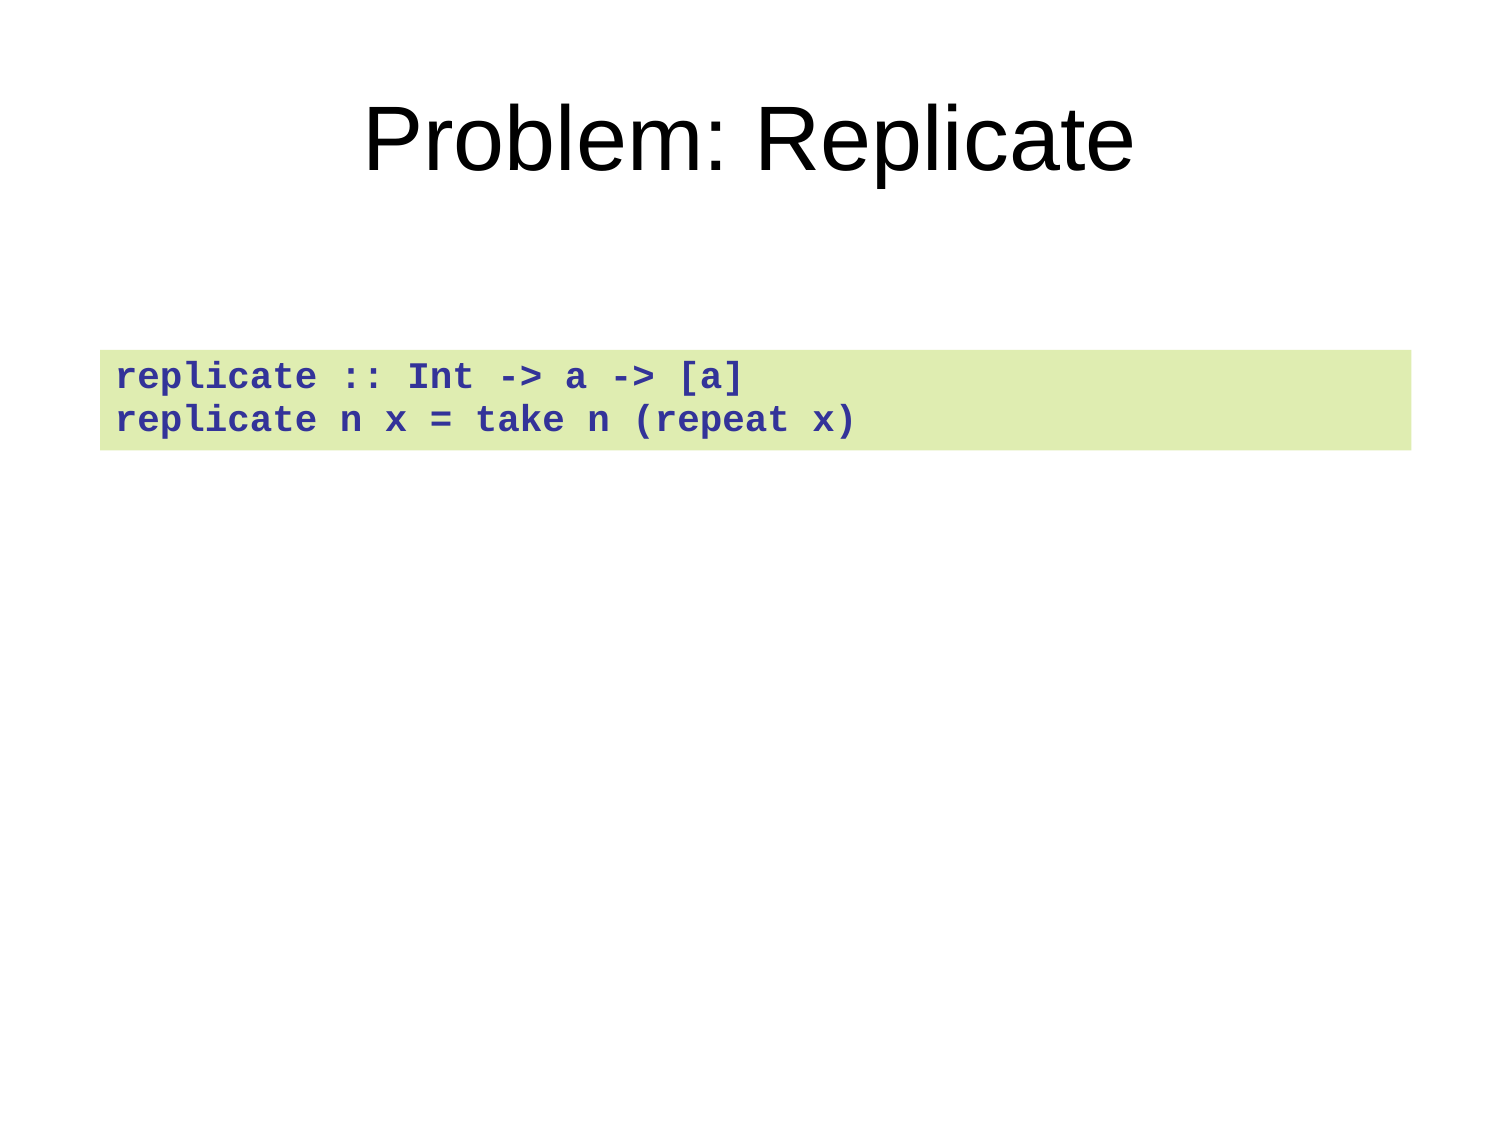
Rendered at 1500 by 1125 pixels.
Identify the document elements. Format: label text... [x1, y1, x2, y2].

text_box replicate :: Int -> a -> [a] replicate n x = take n (repeat x) [100, 349, 1412, 451]
title Problem: Replicate [75, 45, 1426, 233]
